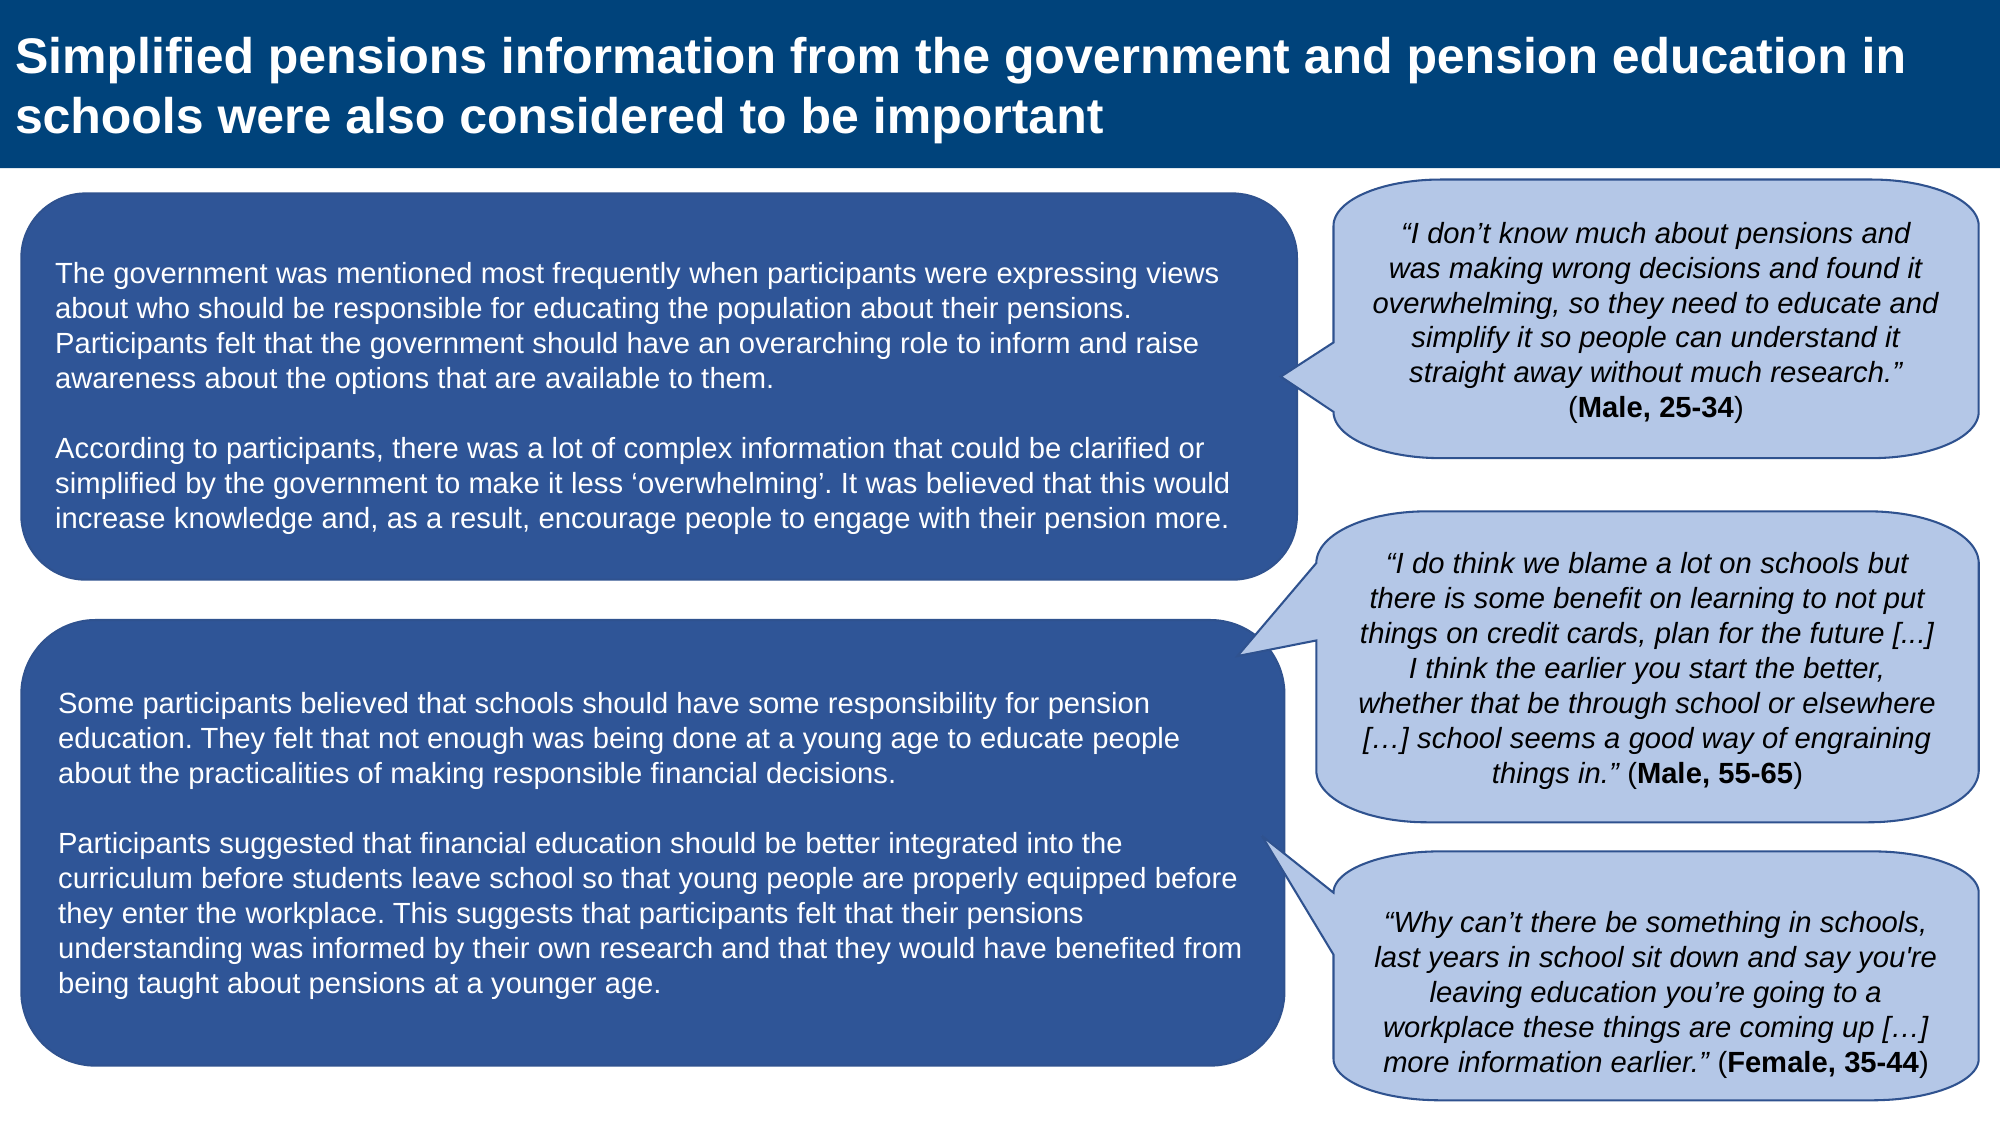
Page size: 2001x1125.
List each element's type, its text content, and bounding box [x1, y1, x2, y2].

text_box The government was mentioned most frequently when participants were expressing views about who should be responsible for educating the population about their pensions. Participants felt that the government should have an overarching role to inform and raise awareness about the options that are available to them. According to participants, there was a lot of complex information that could be clarified or simplified by the government to make it less ‘overwhelming’. It was believed that this would increase knowledge and, as a result, encourage people to engage with their pension more. [21, 193, 1297, 580]
text_box “Why can’t there be something in schools, last years in school sit down and say you're leaving education you’re going to a workplace these things are coming up […] more information earlier.” (Female, 35-44) [1261, 835, 1979, 1101]
text_box “I do think we blame a lot on schools but there is some benefit on learning to not put things on credit cards, plan for the future [...] I think the earlier you start the better, whether that be through school or elsewhere […] school seems a good way of engraining things in.” (Male, 55-65) [1237, 511, 1979, 823]
text_box Some participants believed that schools should have some responsibility for pension education. They felt that not enough was being done at a young age to educate people about the practicalities of making responsible financial decisions. Participants suggested that financial education should be better integrated into the curriculum before students leave school so that young people are properly equipped before they enter the workplace. This suggests that participants felt that their pensions understanding was informed by their own research and that they would have benefited from being taught about pensions at a younger age. [21, 620, 1285, 1066]
text_box “I don’t know much about pensions and was making wrong decisions and found it overwhelming, so they need to educate and simplify it so people can understand it straight away without much research.” (Male, 25-34) [1280, 179, 1979, 459]
title Simplified pensions information from the government and pension education in schools were also considered to be important [0, 0, 2000, 169]
